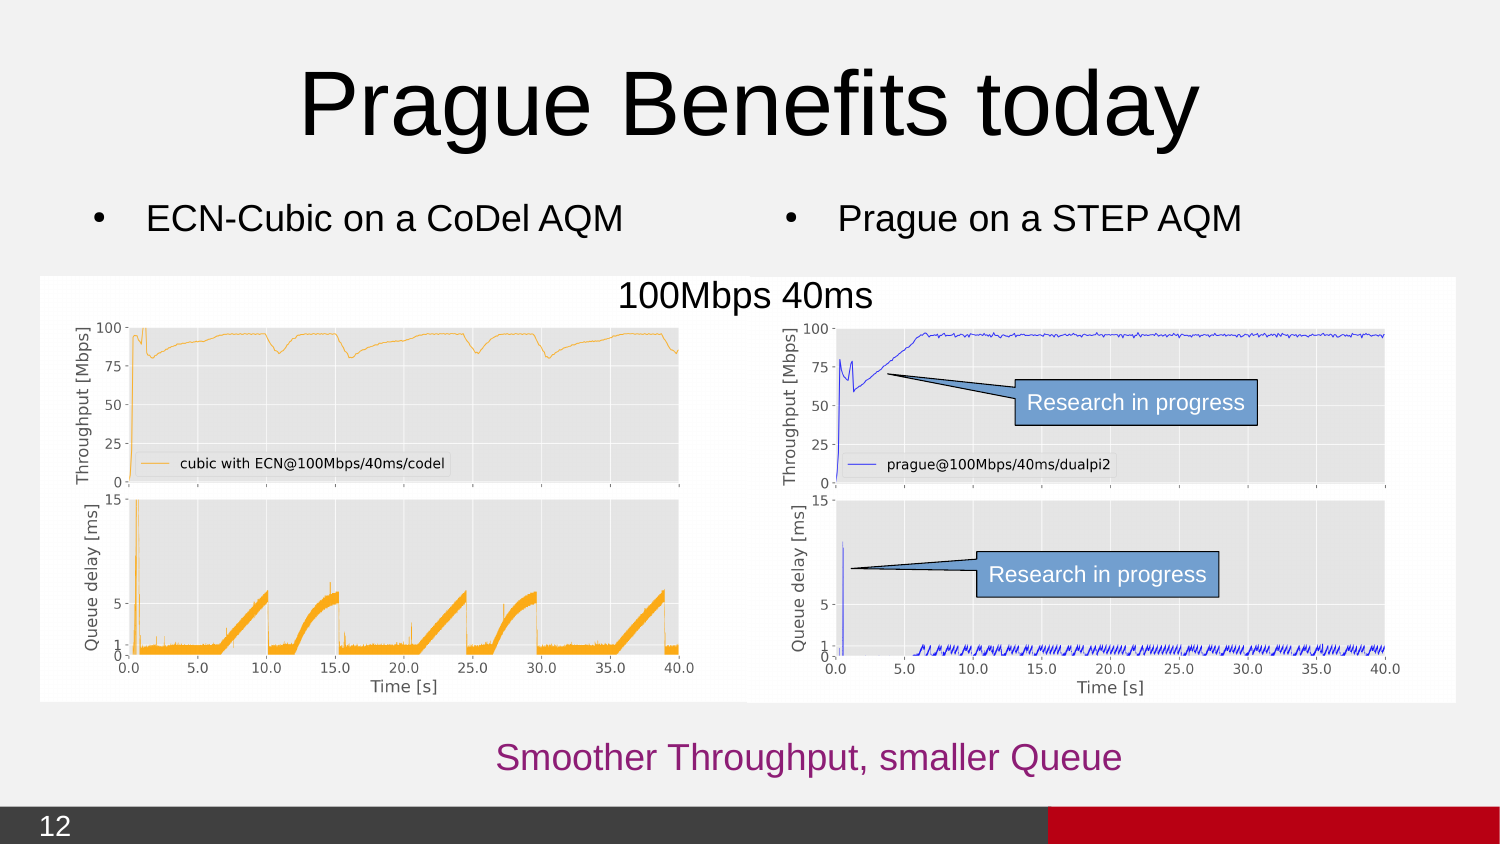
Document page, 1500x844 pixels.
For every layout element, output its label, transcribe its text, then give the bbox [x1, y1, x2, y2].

text_box 100Mbps 40ms [603, 267, 889, 325]
list Prague on a STEP AQM [766, 197, 1426, 277]
text_box Research in progress [887, 373, 1258, 426]
title Prague Benefits today [75, 33, 1425, 175]
text_box Research in progress [851, 551, 1219, 598]
list ECN-Cubic on a CoDel AQM [75, 197, 734, 687]
text_box Smoother Throughput, smaller Queue [480, 728, 1138, 786]
picture [40, 276, 1456, 703]
